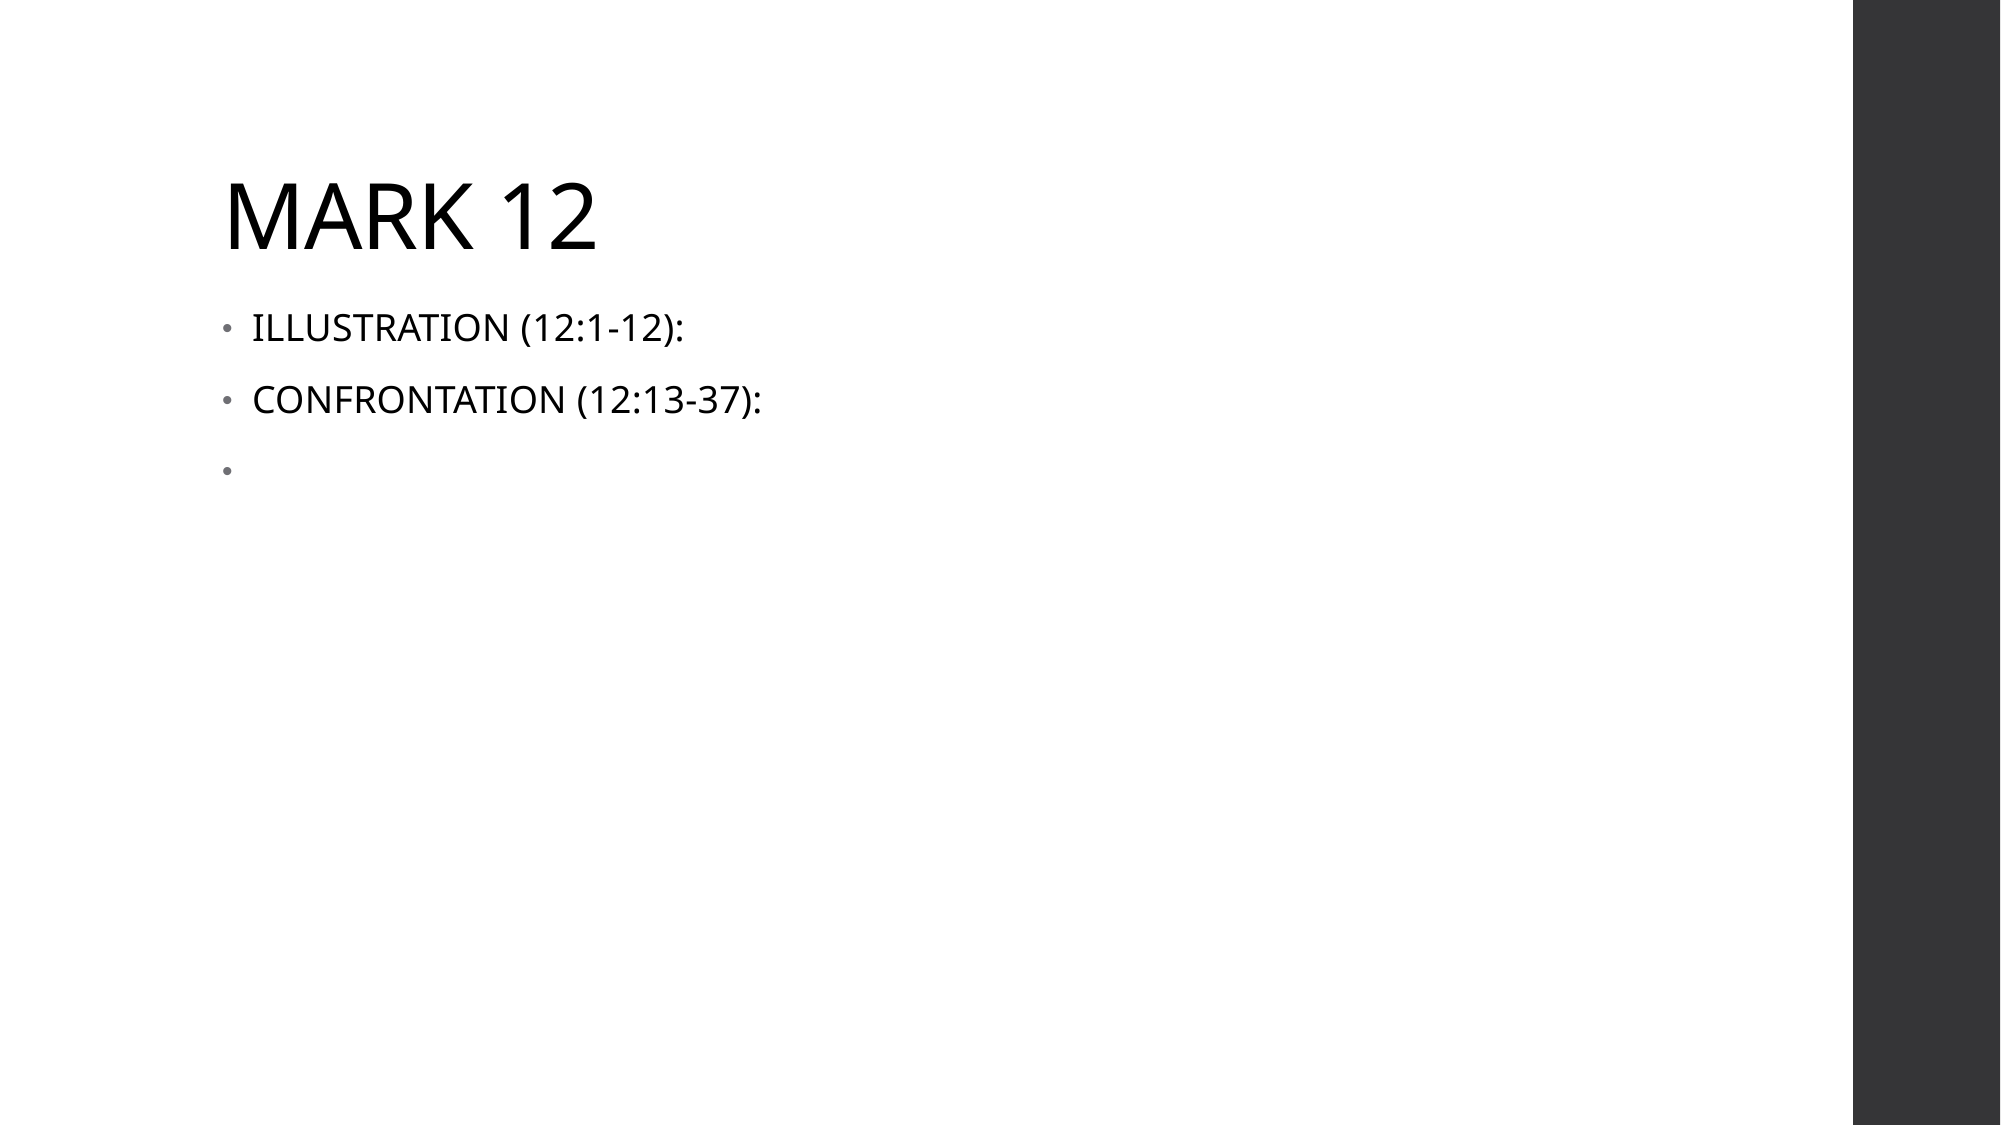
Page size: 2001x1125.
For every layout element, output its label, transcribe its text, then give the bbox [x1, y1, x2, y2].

title MARK 12 [206, 60, 1797, 278]
list ILLUSTRATION (12:1-12): CONFRONTATION (12:13-37): [206, 299, 1617, 1014]
